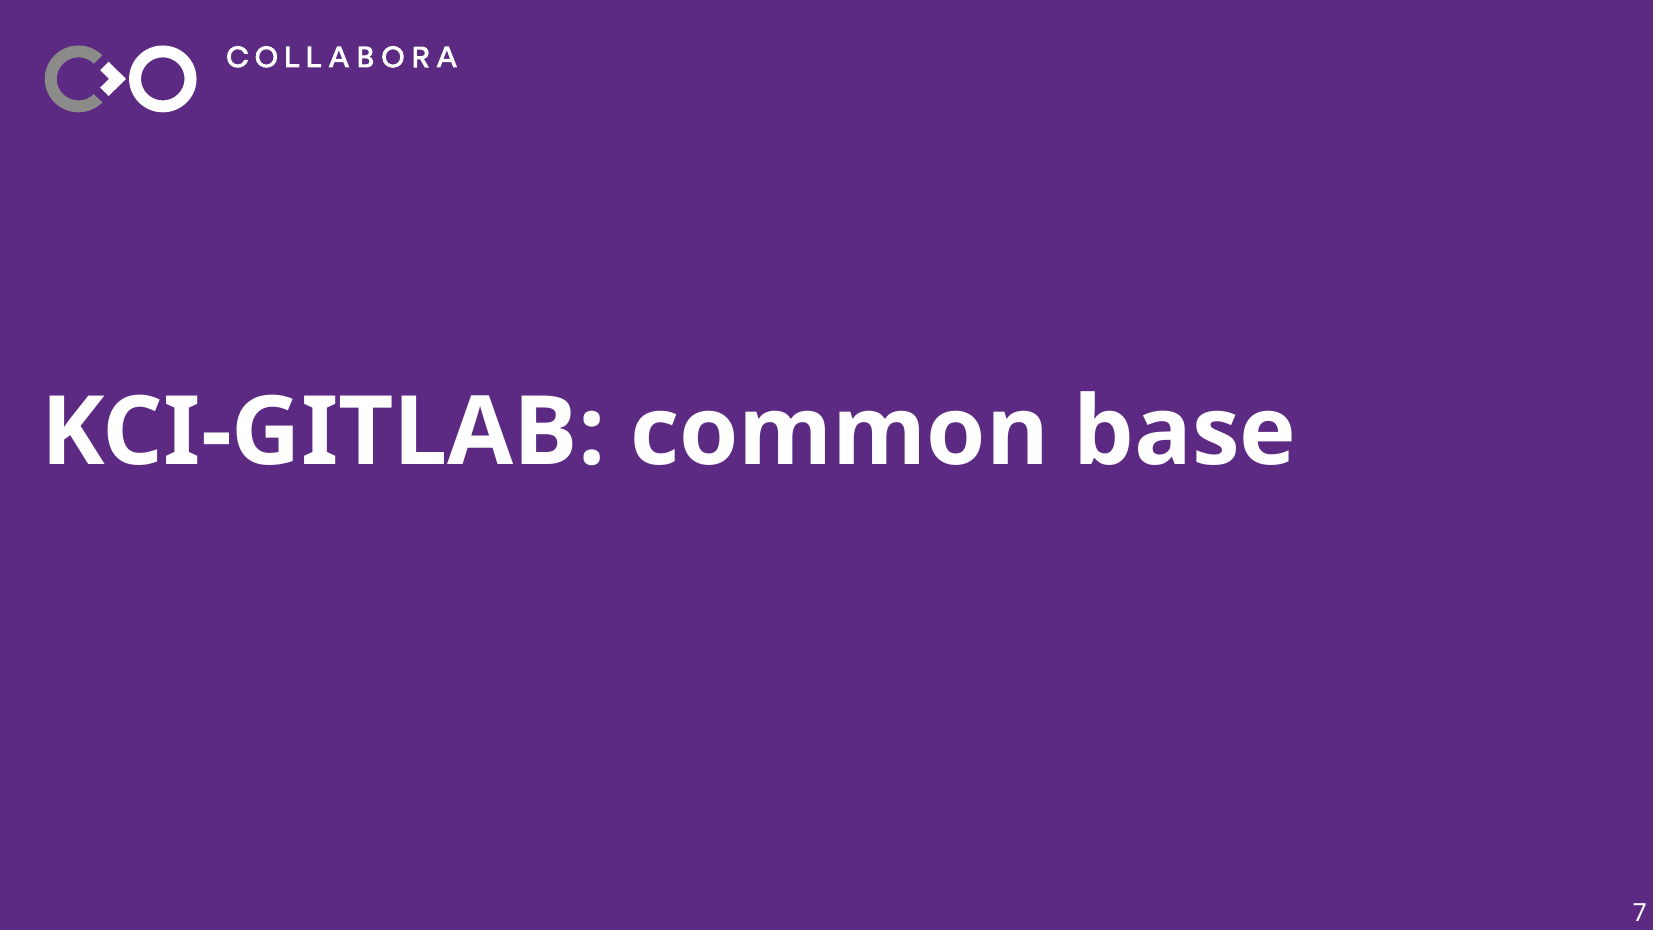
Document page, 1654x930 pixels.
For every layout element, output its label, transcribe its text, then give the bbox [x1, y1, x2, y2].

title KCI-GITLAB: common base [41, 297, 1529, 559]
